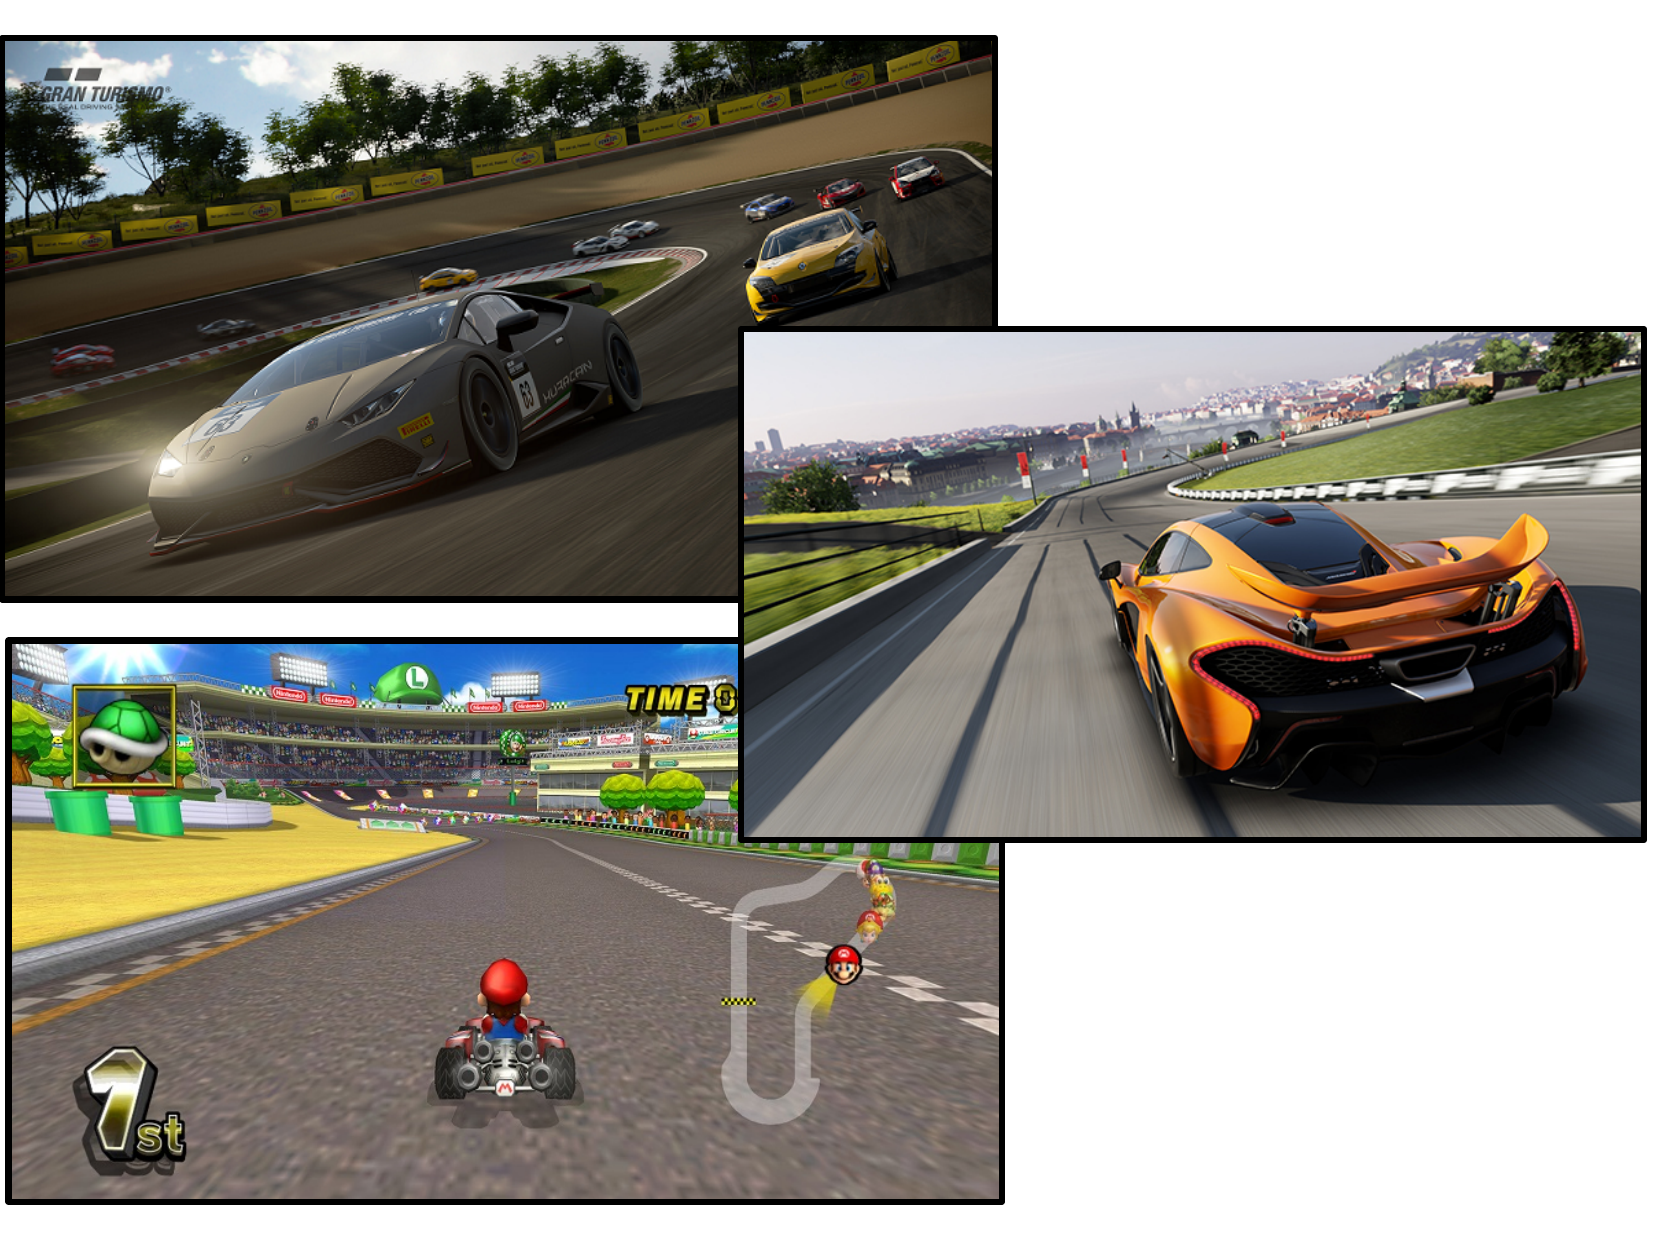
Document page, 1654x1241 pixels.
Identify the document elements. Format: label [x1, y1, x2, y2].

picture [11, 643, 999, 1199]
picture [5, 41, 993, 597]
picture [744, 332, 1642, 837]
